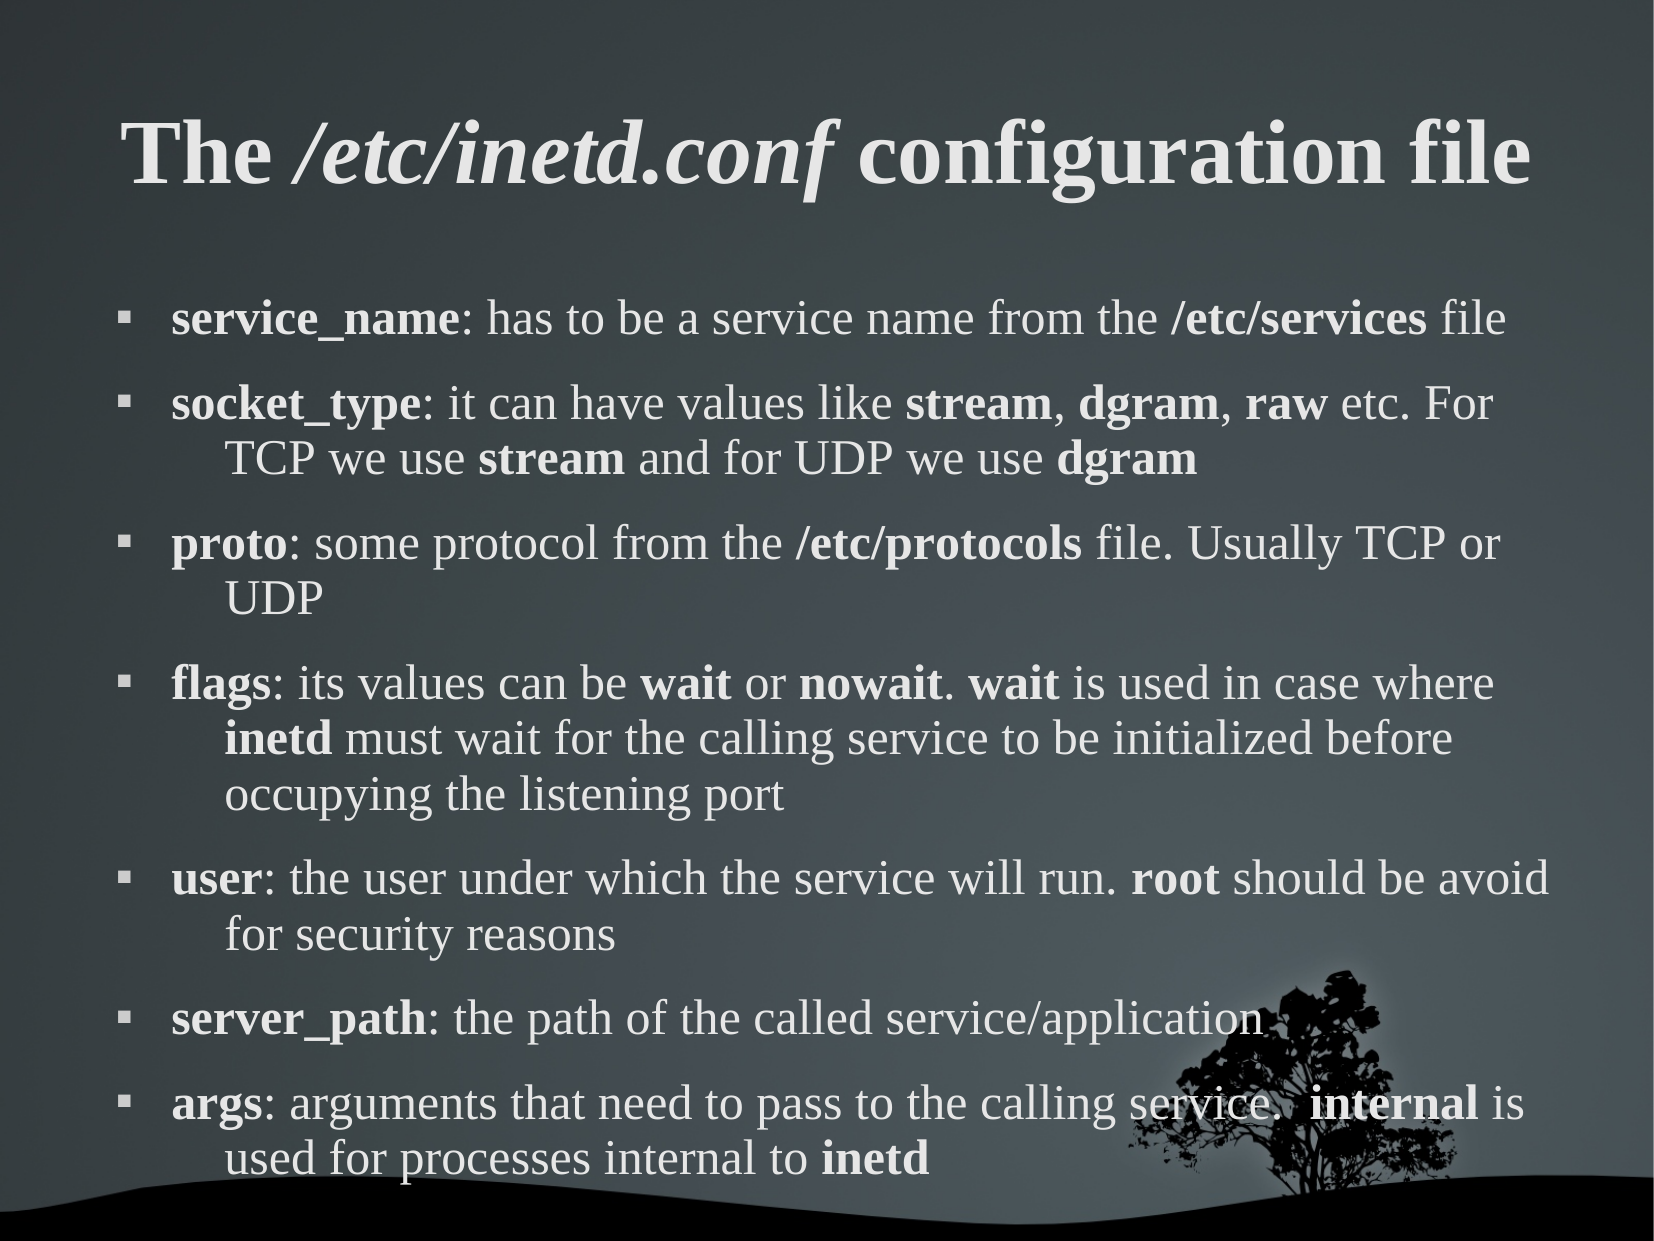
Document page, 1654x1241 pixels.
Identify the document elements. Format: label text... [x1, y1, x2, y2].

title The /etc/inetd.conf configuration file [82, 49, 1571, 257]
list service_name: has to be a service name from the /etc/services file socket_type: it can have values like stream, dgram, raw etc. For TCP we use stream and for UDP we use dgram proto: some protocol from the /etc/protocols file. Usually TCP or UDP flags: its values can be wait or nowait. wait is used in case where inetd must wait for the calling service to be initialized before occupying the listening port user: the user under which the service will run. root should be avoid for security reasons server_path: the path of the called service/application args: arguments that need to pass to the calling service. internal is used for processes internal to inetd [82, 290, 1571, 1241]
picture [0, 0, 1654, 1241]
